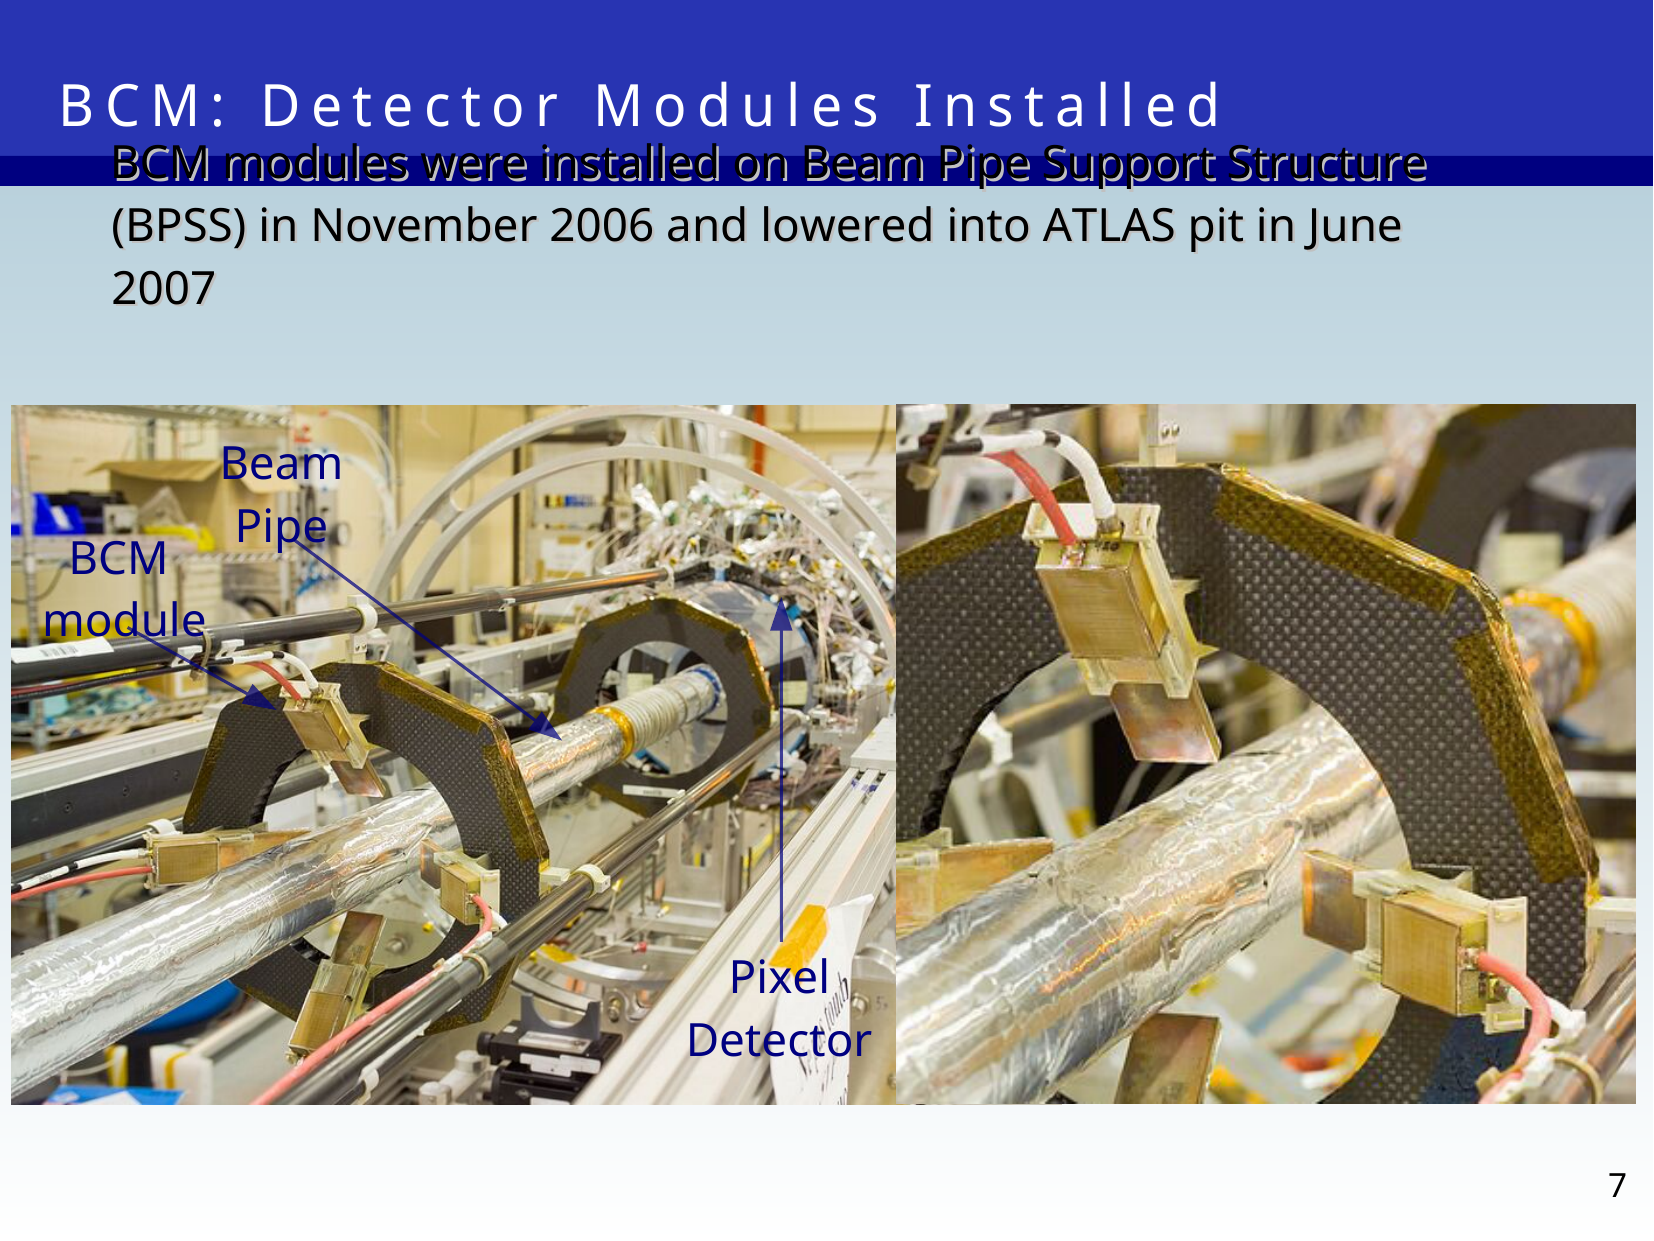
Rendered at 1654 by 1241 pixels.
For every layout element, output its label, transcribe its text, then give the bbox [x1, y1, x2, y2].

text_box BCM module [27, 517, 208, 644]
subtitle BCM modules were installed on Beam Pipe Support Structure (BPSS) in November 2006 and lowered into ATLAS pit in June 2007 [28, 251, 1518, 368]
text_box Beam Pipe [204, 423, 347, 549]
picture [11, 404, 1636, 1105]
title BCM: Detector Modules Installed [58, 29, 1613, 178]
text_box Pixel Detector [671, 937, 871, 1063]
